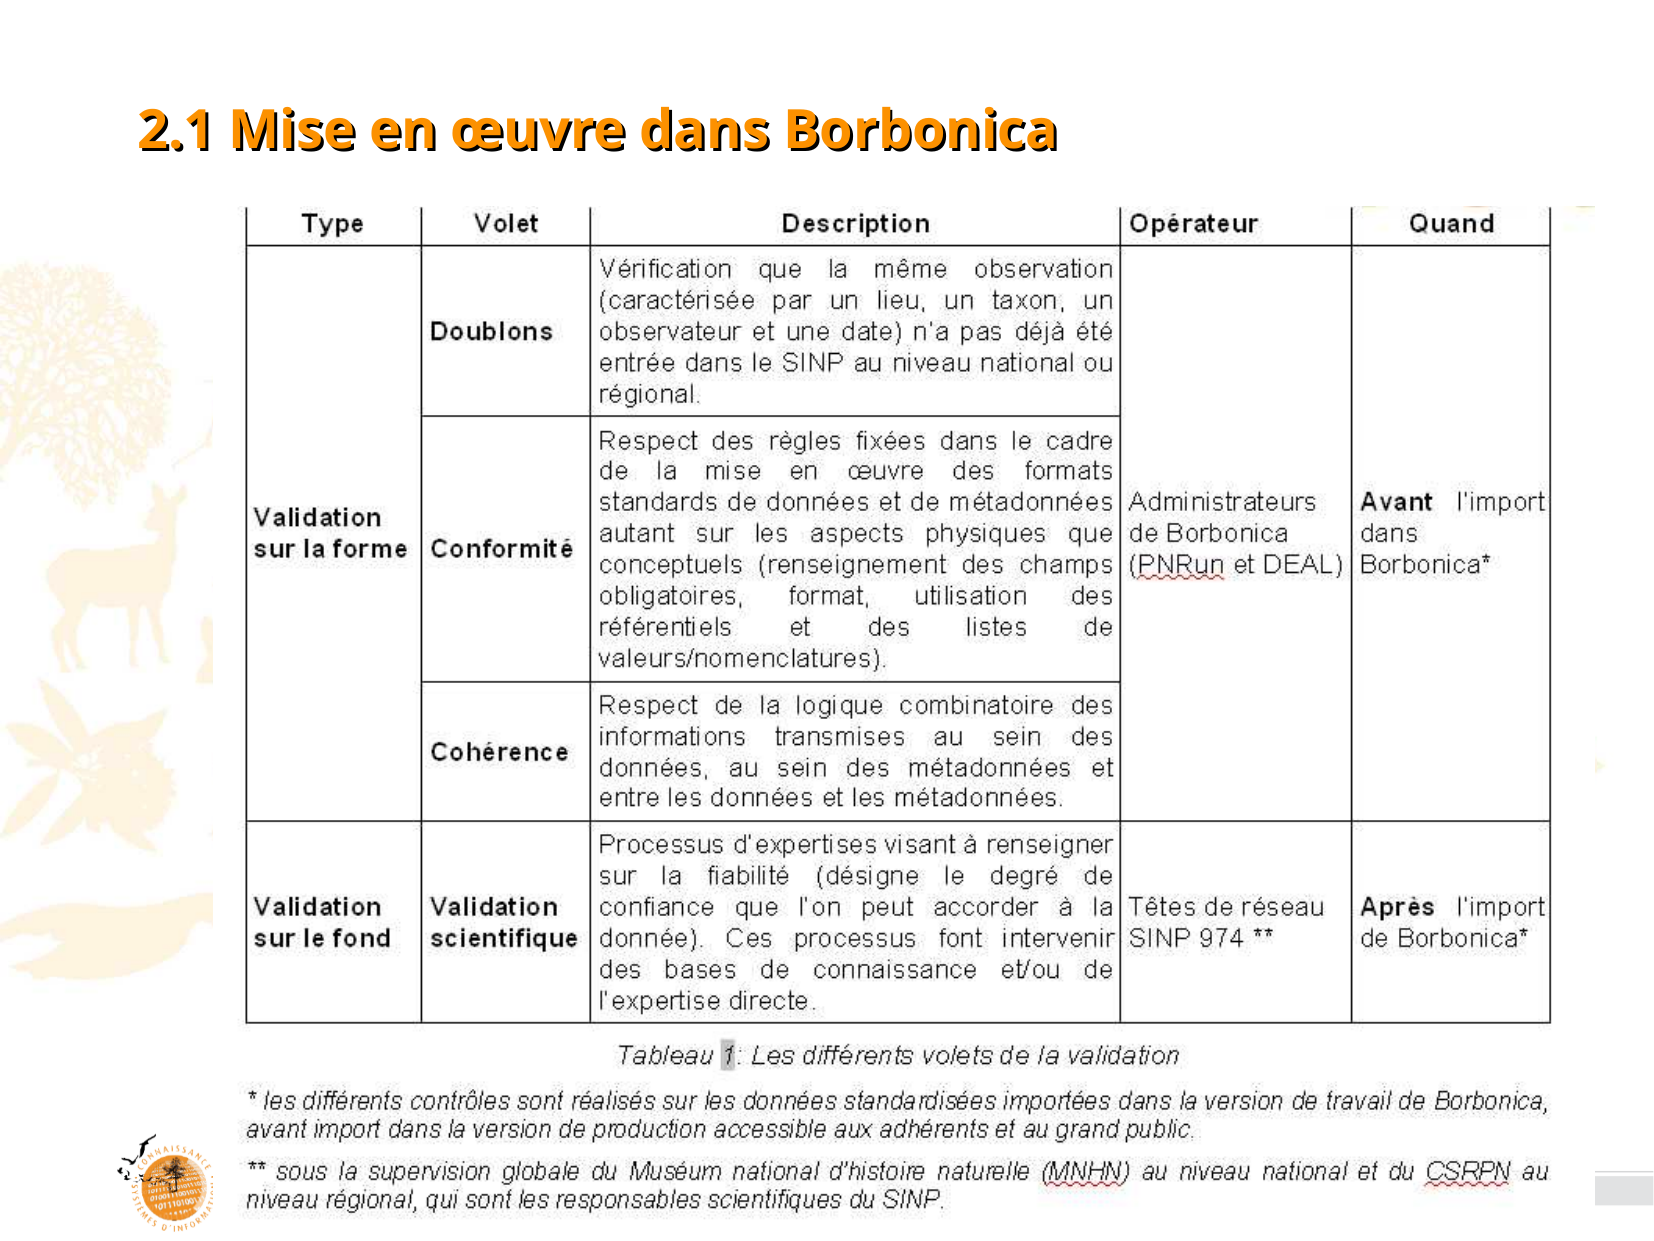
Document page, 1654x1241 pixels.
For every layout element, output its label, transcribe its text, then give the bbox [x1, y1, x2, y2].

picture [0, 0, 1654, 1241]
title 2.1 Mise en œuvre dans Borbonica [118, 49, 1607, 207]
